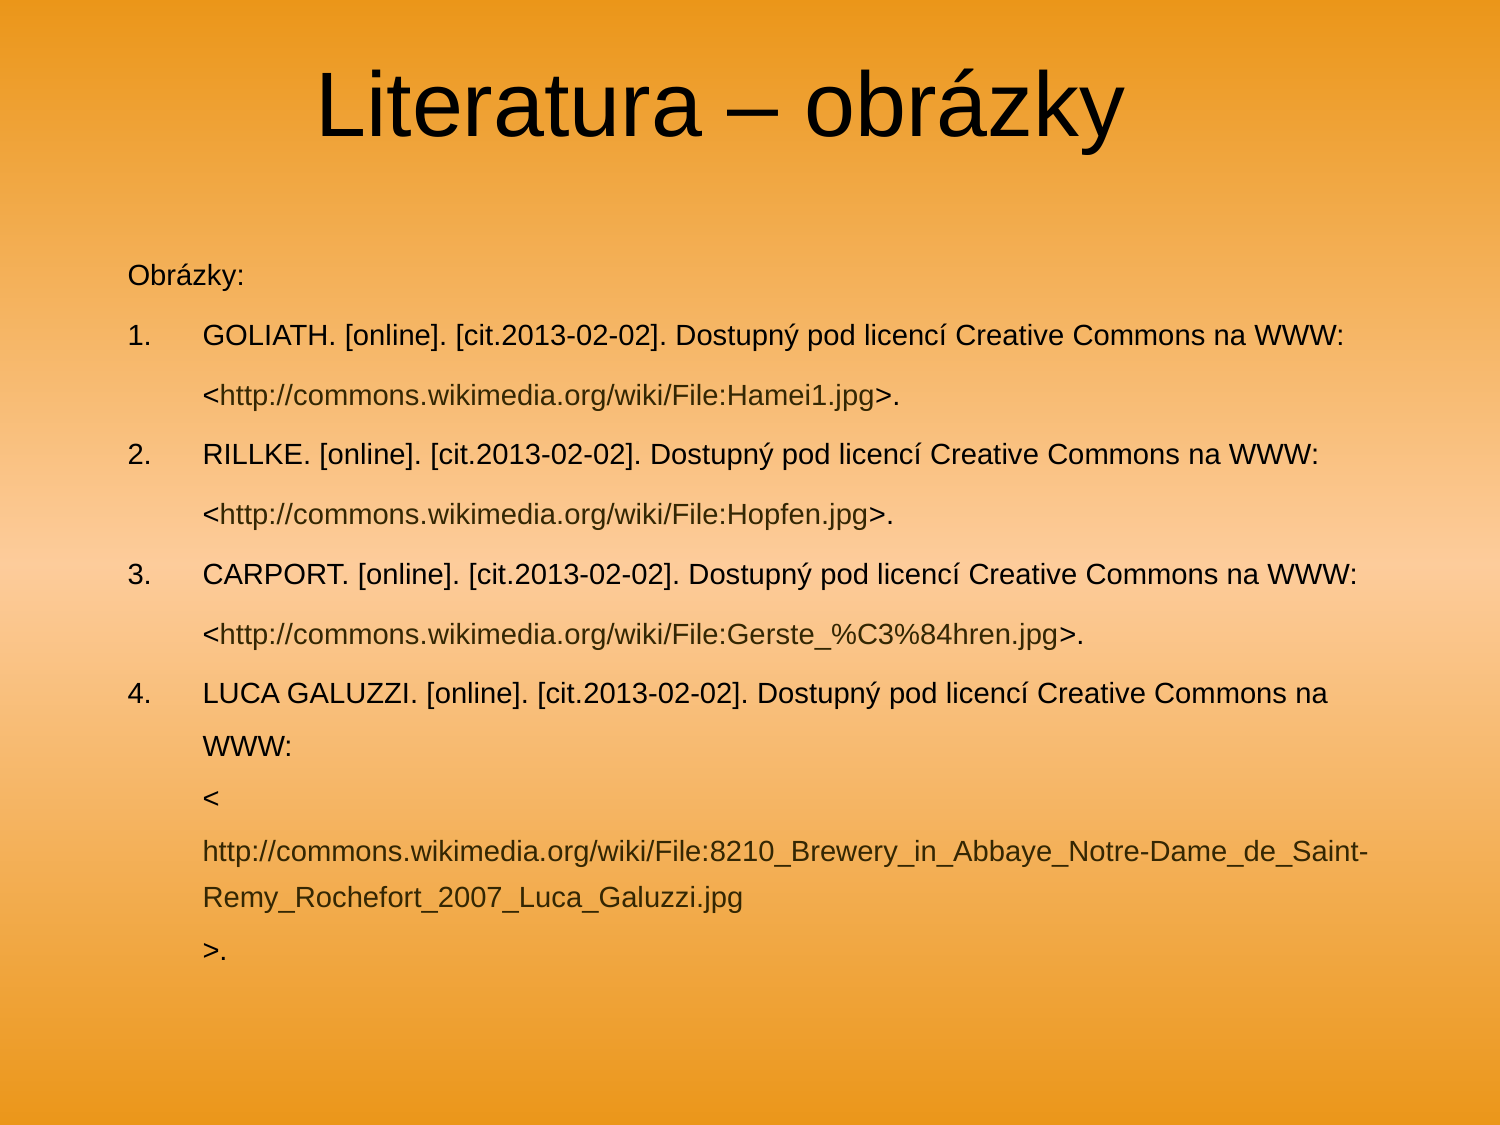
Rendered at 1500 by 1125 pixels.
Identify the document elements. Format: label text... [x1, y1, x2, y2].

title Literatura – obrázky [93, 35, 1348, 165]
list Obrázky: 1. GOLIATH. [online]. [cit.2013-02-02]. Dostupný pod licencí Creative Commons na WWW: <http://commons.wikimedia.org/wiki/File:Hamei1.jpg>. 2. RILLKE. [online]. [cit.2013-02-02]. Dostupný pod licencí Creative Commons na WWW: <http://commons.wikimedia.org/wiki/File:Hopfen.jpg>. 3. CARPORT. [online]. [cit.2013-02-02]. Dostupný pod licencí Creative Commons na WWW: <http://commons.wikimedia.org/wiki/File:Gerste_%C3%84hren.jpg>. LUCA GALUZZI. [online]. [cit.2013-02-02]. Dostupný pod licencí Creative Commons na WWW: <http://commons.wikimedia.org/wiki/File:8210_Brewery_in_Abbaye_Notre-Dame_de_Saint-Remy_Rochefort_2007_Luca_Galuzzi.jpg>. [112, 231, 1388, 1079]
